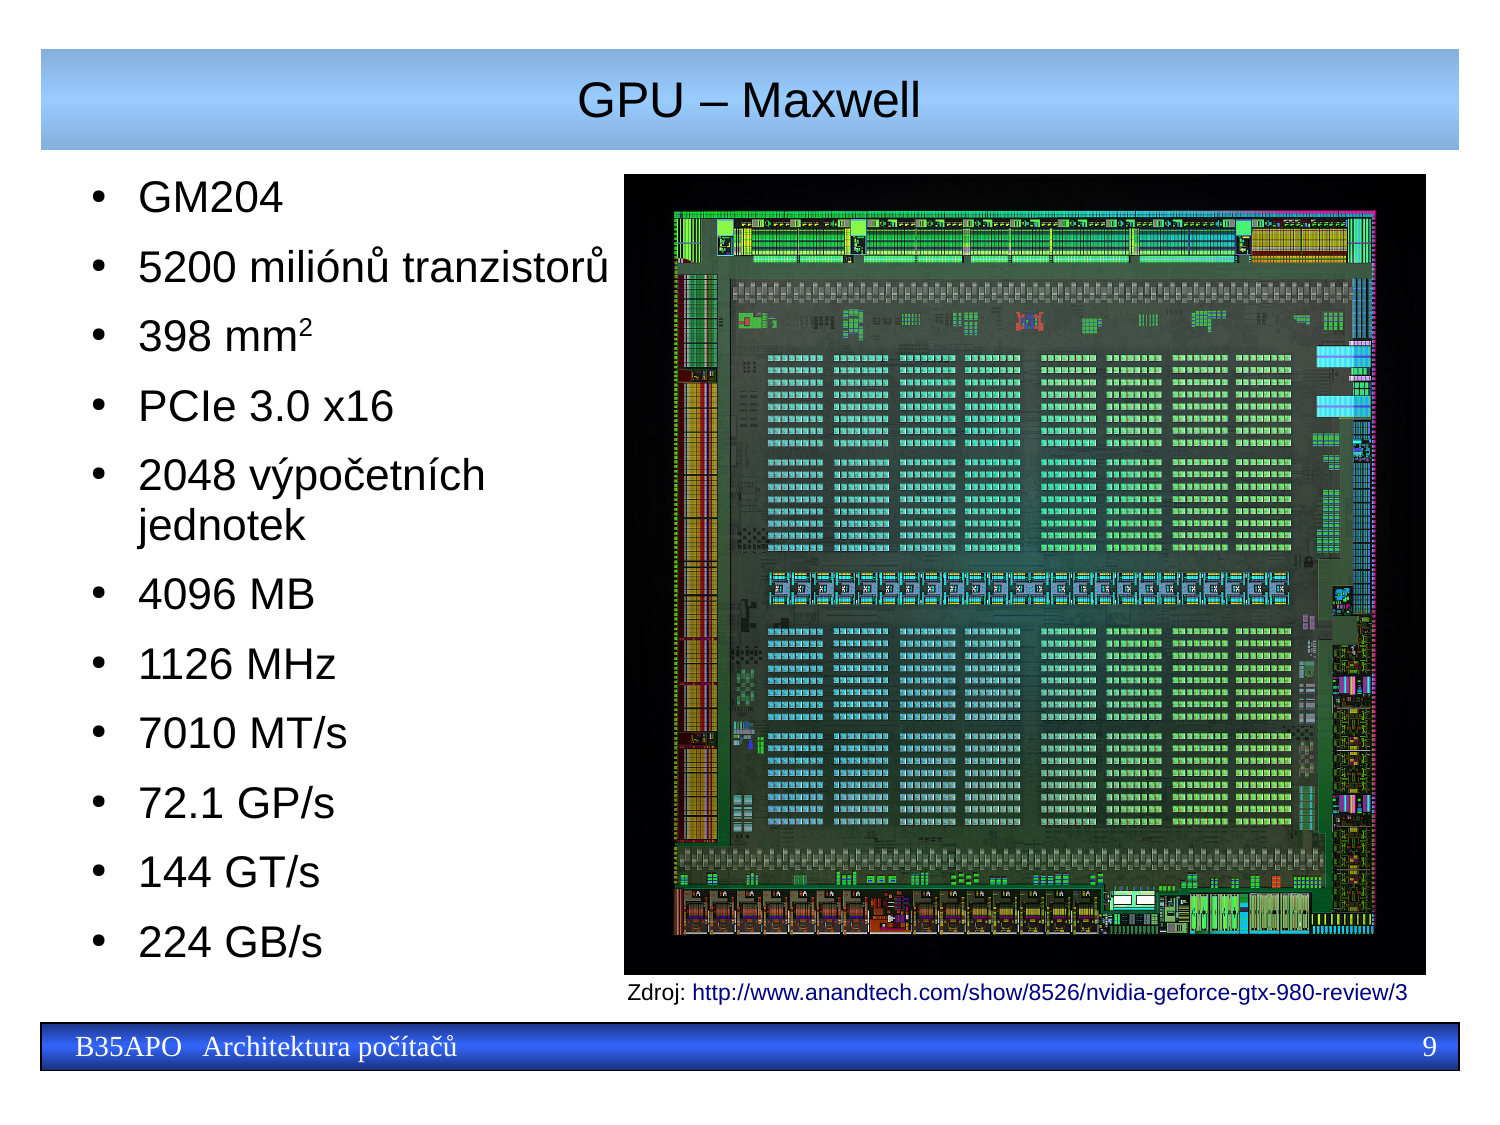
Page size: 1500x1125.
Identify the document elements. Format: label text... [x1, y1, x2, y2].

title GPU – Maxwell [41, 49, 1459, 150]
picture [624, 174, 1426, 976]
list GM204 5200 miliónů tranzistorů 398 mm2 PCIe 3.0 x16 2048 výpočetních jednotek 4096 MB 1126 MHz 7010 MT/s 72.1 GP/s 144 GT/s 224 GB/s [75, 172, 613, 988]
text_box Zdroj: http://www.anandtech.com/show/8526/nvidia-geforce-gtx-980-review/3 [612, 972, 1450, 1013]
